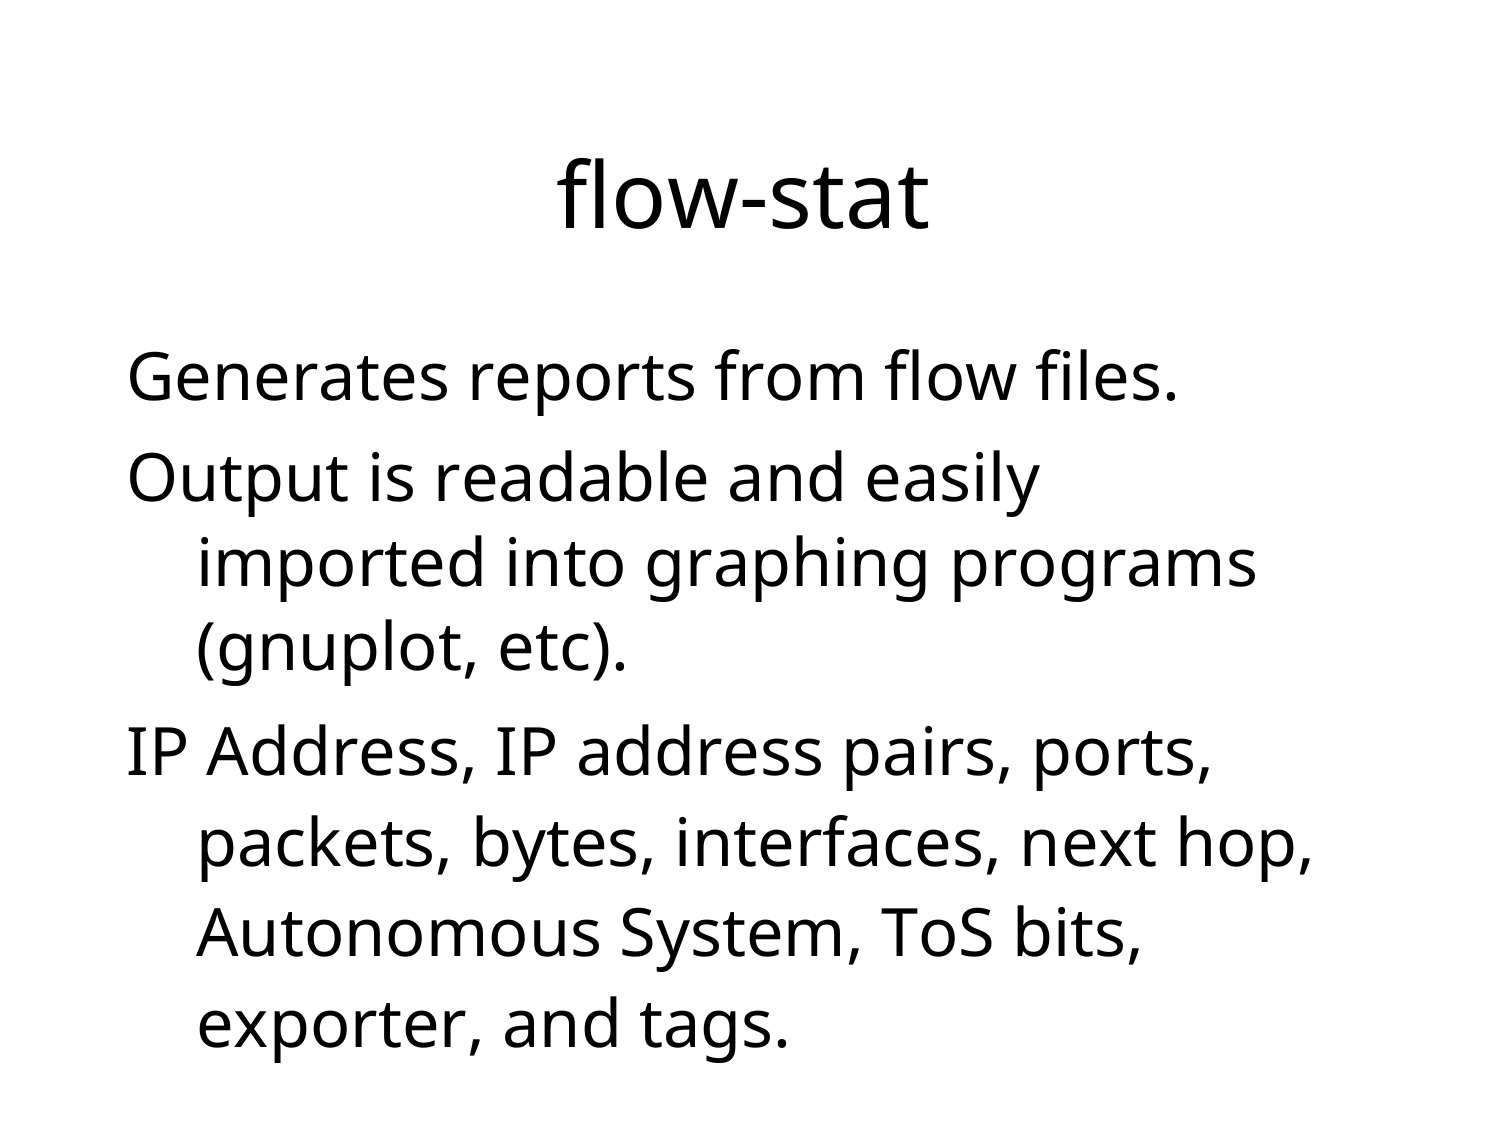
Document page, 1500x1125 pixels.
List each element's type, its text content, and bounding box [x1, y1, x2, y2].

list Generates reports from flow files. Output is readable and easily imported into graphing programs (gnuplot, etc). IP Address, IP address pairs, ports, packets, bytes, interfaces, next hop, Autonomous System, ToS bits, exporter, and tags. [112, 324, 1388, 1125]
title flow-stat [112, 62, 1388, 324]
